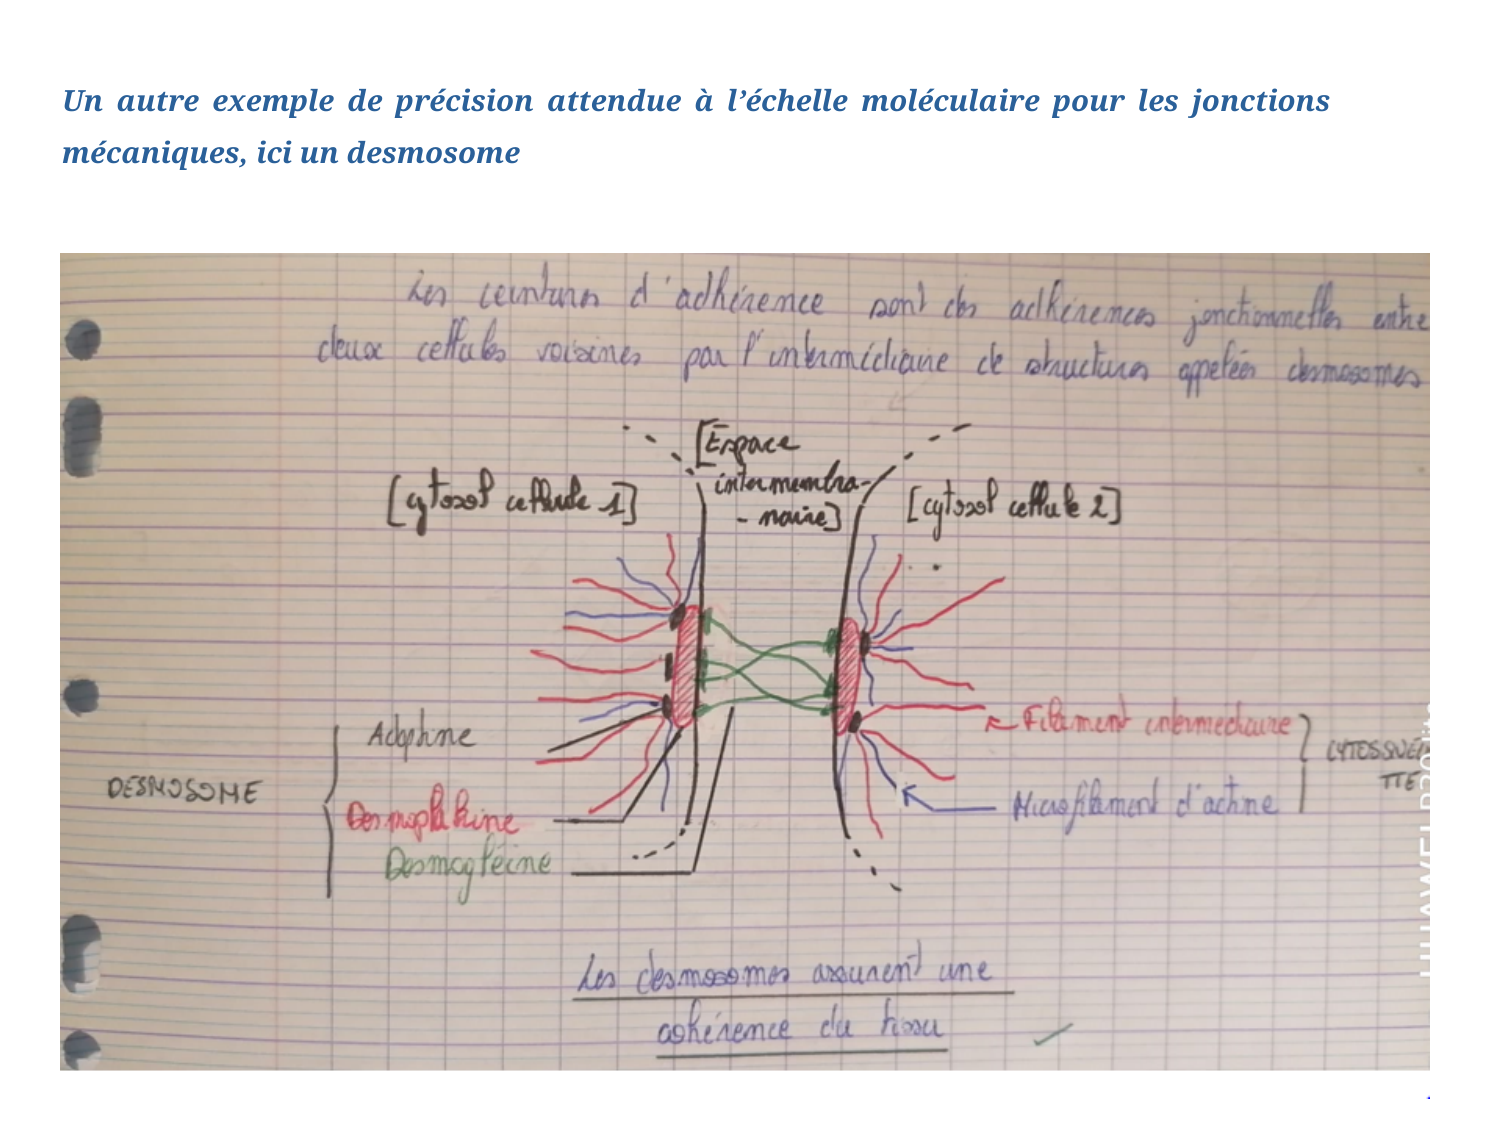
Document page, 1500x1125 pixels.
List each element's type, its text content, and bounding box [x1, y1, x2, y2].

picture [60, 253, 1430, 1099]
text_box Un autre exemple de précision attendue à l’échelle moléculaire pour les jonctions mécaniques, ici un desmosome [47, 57, 1347, 178]
